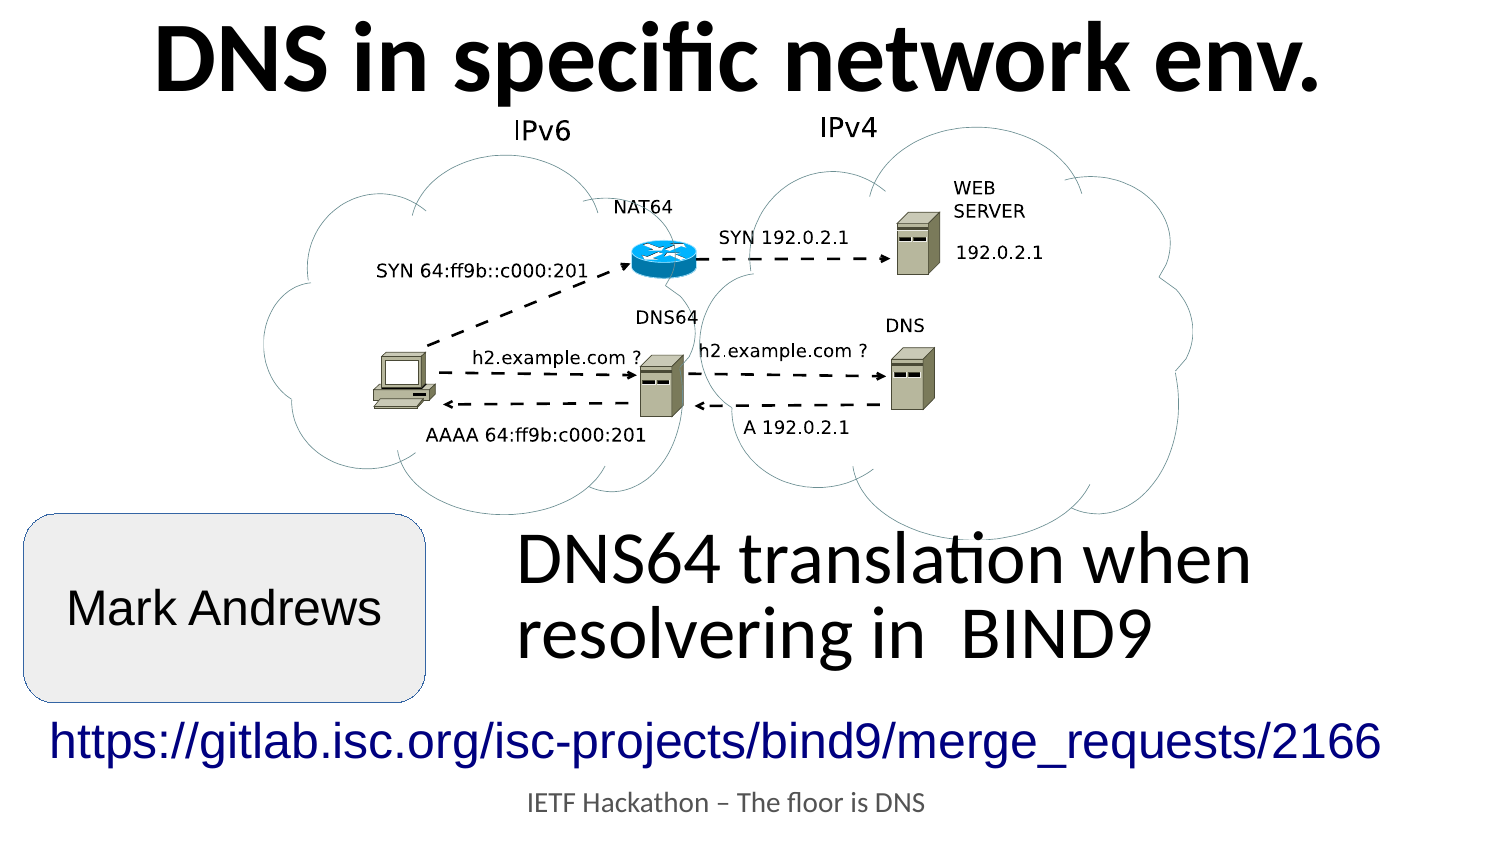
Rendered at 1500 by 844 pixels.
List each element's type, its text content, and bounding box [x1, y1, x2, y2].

picture [263, 122, 1193, 540]
text_box DNS64 translation when resolvering in BIND9 [501, 520, 1495, 686]
text_box Mark Andrews [23, 513, 426, 703]
title DNS in specific network env. [75, 0, 1425, 122]
text_box https://gitlab.isc.org/isc-projects/bind9/merge_requests/2166 [34, 706, 1418, 810]
